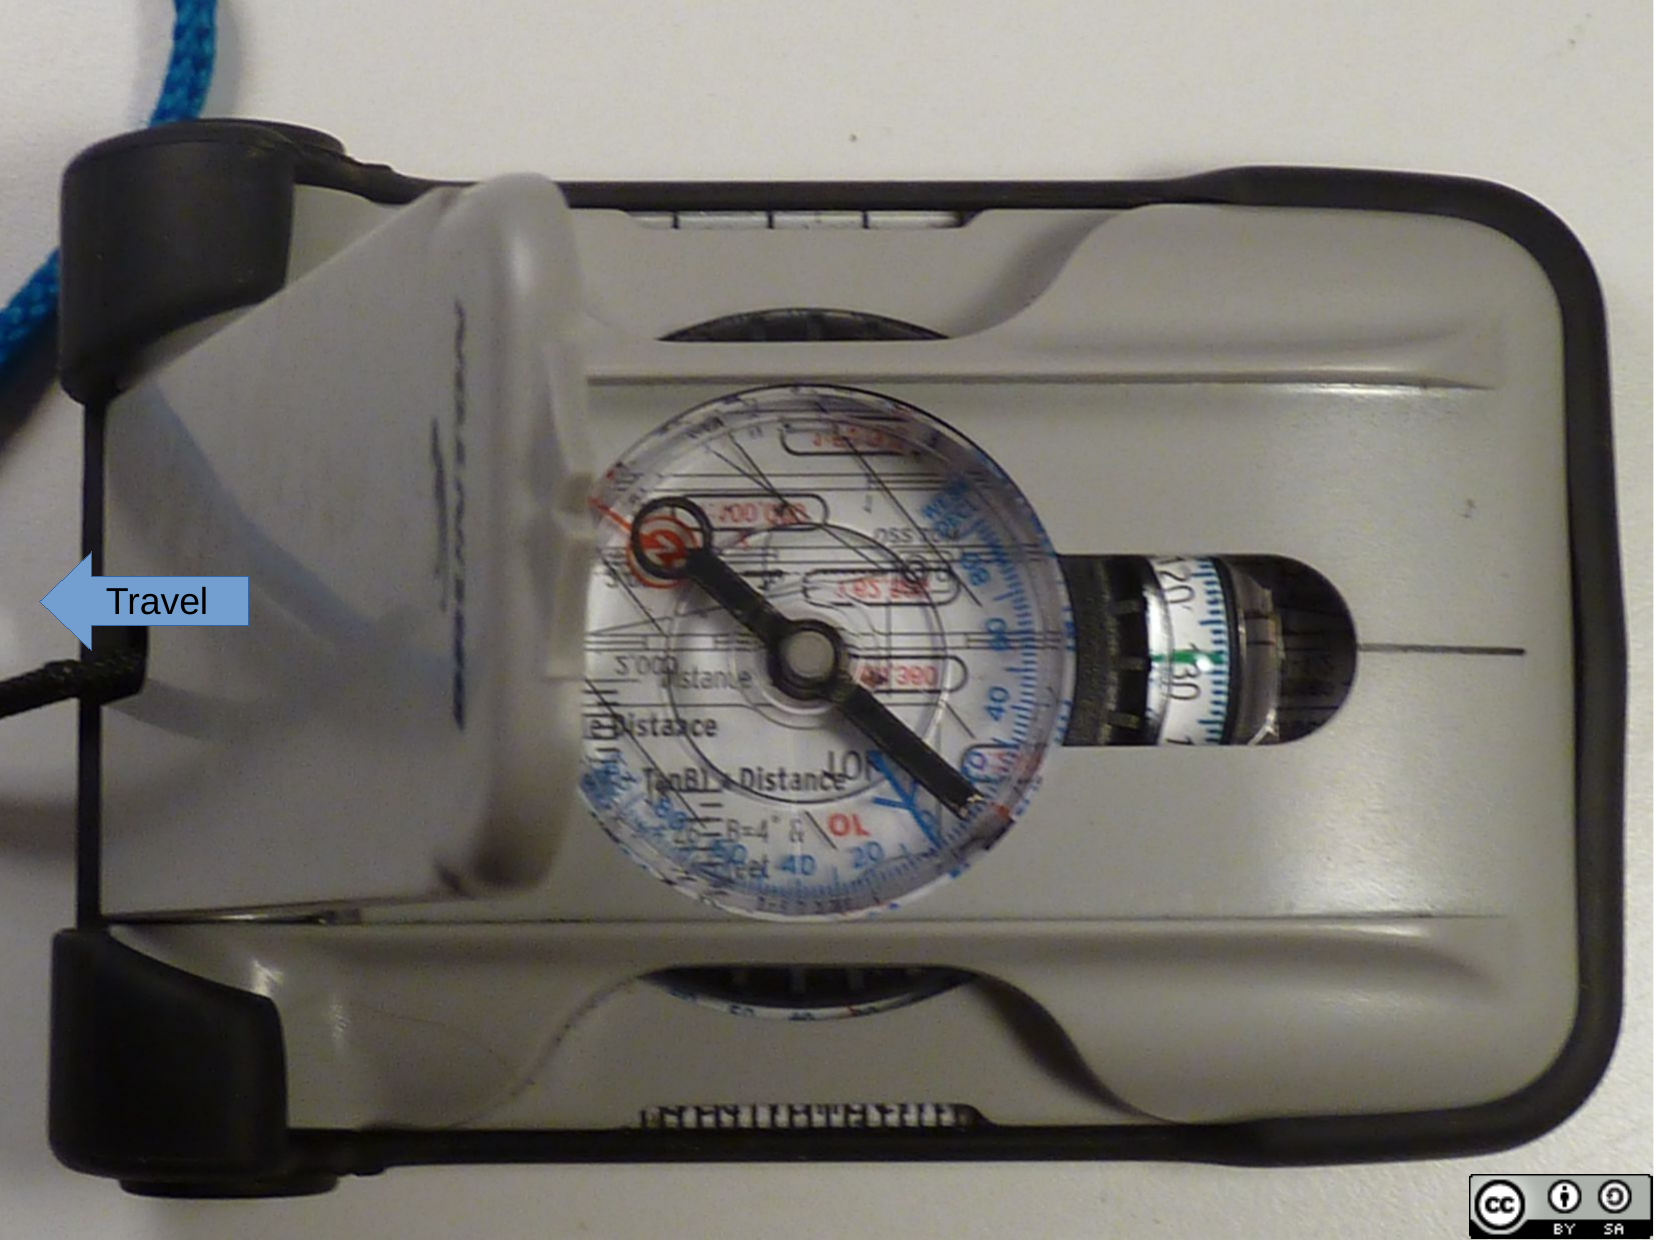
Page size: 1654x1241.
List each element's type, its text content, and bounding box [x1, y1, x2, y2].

text_box Travel [39, 551, 249, 651]
picture [0, 0, 1654, 1241]
